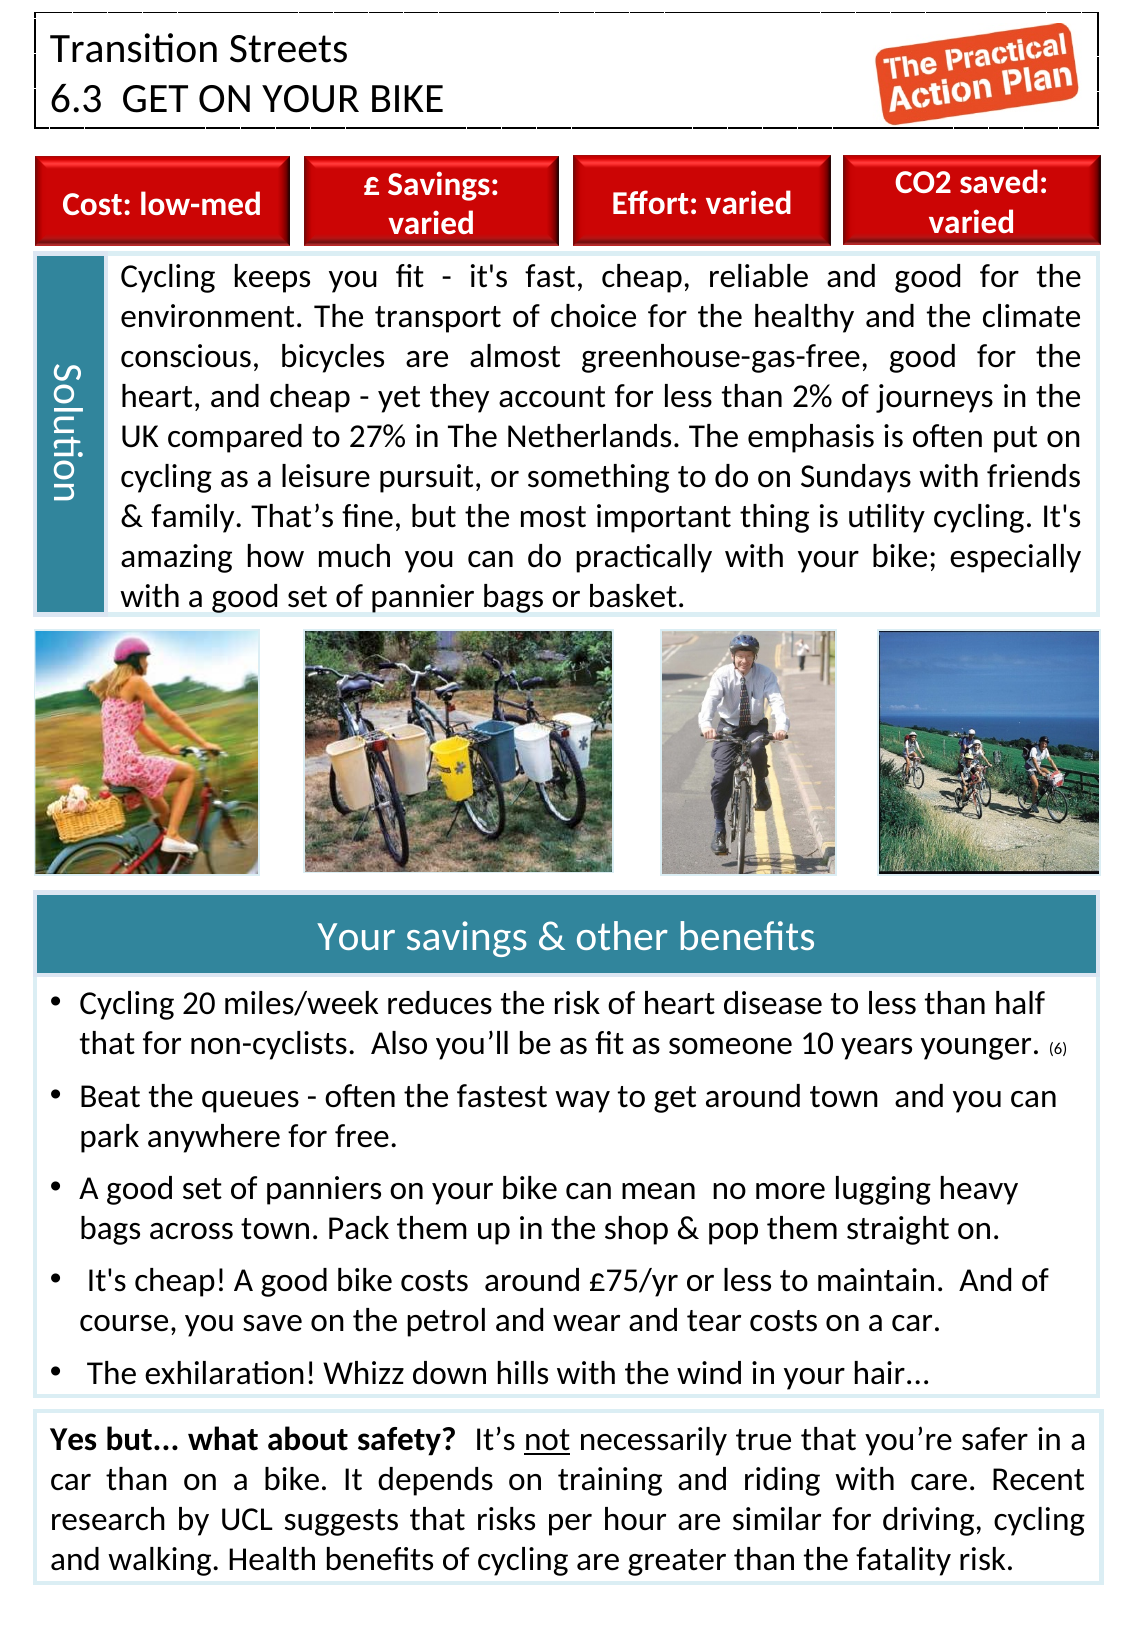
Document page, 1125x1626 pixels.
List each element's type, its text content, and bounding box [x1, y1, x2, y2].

picture [841, 153, 1103, 247]
text_box CO2 saved: varied [844, 156, 1100, 245]
text_box £ Savings: varied [304, 157, 559, 246]
text_box Cost: low-med [35, 157, 290, 246]
picture [33, 154, 292, 248]
picture [878, 630, 1100, 875]
text_box Cycling 20 miles/week reduces the risk of heart disease to less than half that for non-cyclists. Also you’ll be as fit as someone 10 years younger. (6) Beat the queues - often the fastest way to get around town and you can park anywhere for free. A good set of panniers on your bike can mean no more lugging heavy bags across town. Pack them up in the shop & pop them straight on. It's cheap! A good bike costs around £75/yr or less to maintain. And of course, you save on the petrol and wear and tear costs on a car. The exhilaration! Whizz down hills with the wind in your hair... [35, 976, 1099, 1396]
text_box Effort: varied [575, 156, 830, 246]
picture [662, 630, 836, 875]
text_box Your savings & other benefits [35, 892, 1099, 976]
text_box Cycling keeps you fit - it's fast, cheap, reliable and good for the environment. The transport of choice for the healthy and the climate conscious, bicycles are almost greenhouse-gas-free, good for the heart, and cheap - yet they account for less than 2% of journeys in the UK compared to 27% in The Netherlands. The emphasis is often put on cycling as a leisure pursuit, or something to do on Sundays with friends & family. That’s fine, but the most important thing is utility cycling. It's amazing how much you can do practically with your bike; especially with a good set of pannier bags or basket. [107, 253, 1098, 615]
picture [571, 153, 833, 248]
picture [304, 630, 612, 872]
text_box Yes but... what about safety? It’s not necessarily true that you’re safer in a car than on a bike. It depends on training and riding with care. Recent research by UCL suggests that risks per hour are similar for driving, cycling and walking. Health benefits of cycling are greater than the fatality risk. [35, 1411, 1102, 1583]
text_box Transition Streets 6.3 GET ON YOUR BIKE [35, 12, 1099, 129]
picture [35, 630, 259, 875]
text_box Solution [35, 253, 107, 615]
picture [302, 154, 561, 248]
